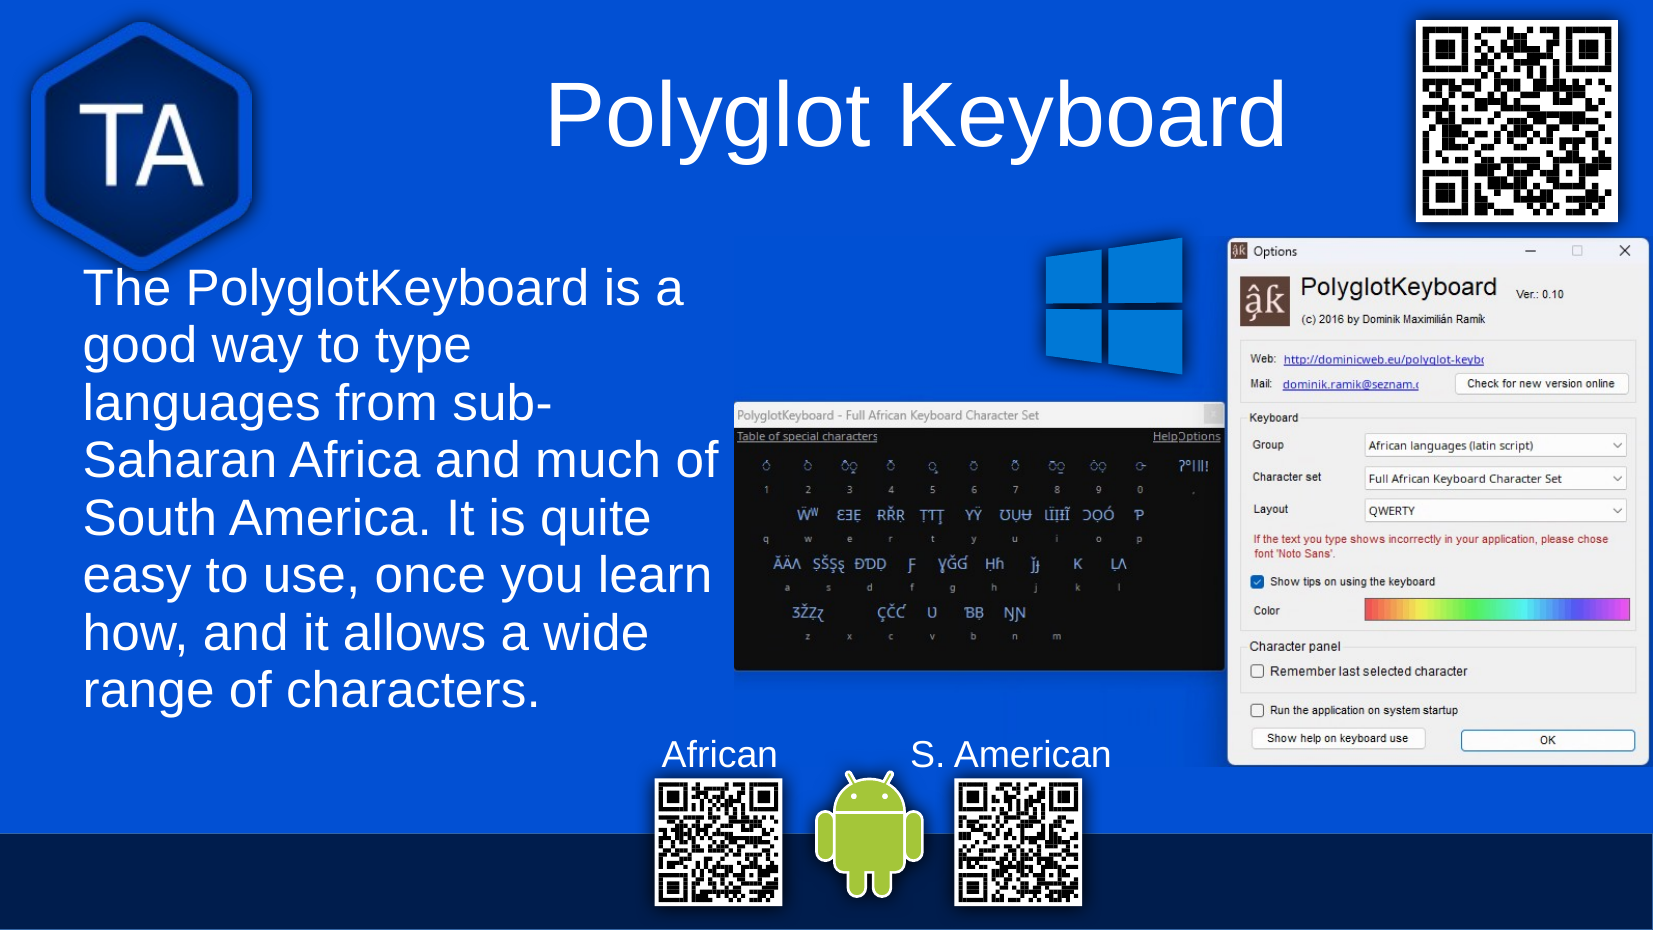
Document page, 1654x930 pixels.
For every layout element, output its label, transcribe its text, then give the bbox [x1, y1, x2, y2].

picture [31, 22, 252, 271]
text_box African [645, 725, 794, 791]
picture [652, 791, 785, 909]
text_box S. American [893, 725, 1129, 783]
picture [815, 770, 924, 899]
picture [1412, 16, 1622, 226]
picture [952, 783, 1085, 909]
title Polyglot Keyboard [263, 37, 1400, 193]
picture [734, 236, 1653, 768]
list The PolyglotKeyboard is a good way to type languages from sub-Saharan Africa and much of South America. It is quite easy to use, once you learn how, and it allows a wide range of characters. [82, 258, 724, 757]
